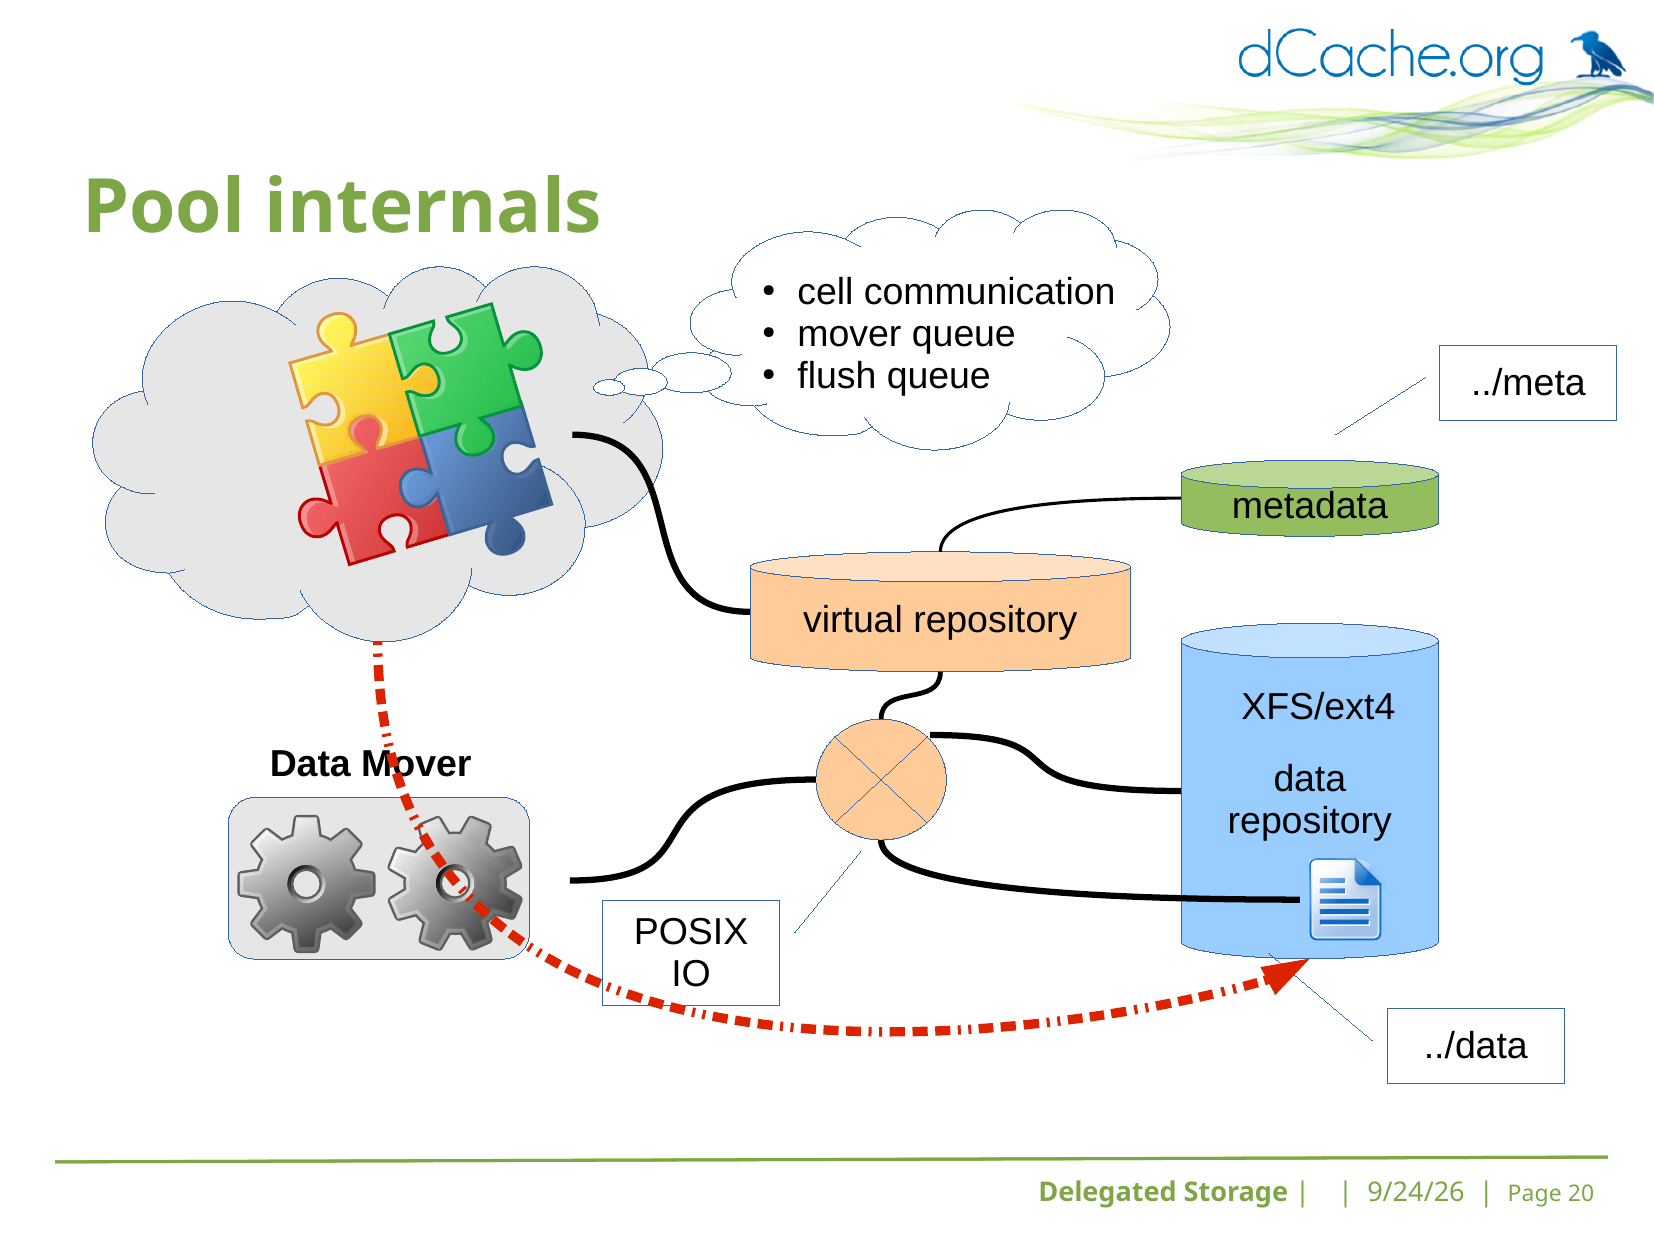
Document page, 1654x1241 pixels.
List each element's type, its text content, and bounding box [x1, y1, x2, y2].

picture [216, 789, 570, 998]
title Pool internals [82, 155, 1605, 252]
text_box ../meta [1440, 345, 1617, 420]
text_box [92, 301, 550, 642]
text_box Data Mover [255, 735, 511, 807]
text_box POSIX IO [603, 900, 780, 1005]
text_box cell communication mover queue flush queue [747, 263, 1198, 459]
text_box [397, 266, 483, 284]
picture [956, 16, 1654, 169]
text_box XFS/ext4 [1226, 678, 1411, 736]
text_box [309, 278, 368, 284]
text_box ../data [1387, 1008, 1565, 1083]
text_box [488, 210, 1154, 484]
text_box data repository [1181, 642, 1439, 959]
text_box [573, 438, 648, 565]
text_box virtual repository [750, 569, 1131, 672]
text_box metadata [1181, 476, 1439, 537]
picture [272, 284, 573, 585]
text_box [497, 947, 526, 960]
picture [1299, 855, 1390, 945]
text_box [516, 800, 530, 831]
text_box [816, 719, 947, 840]
